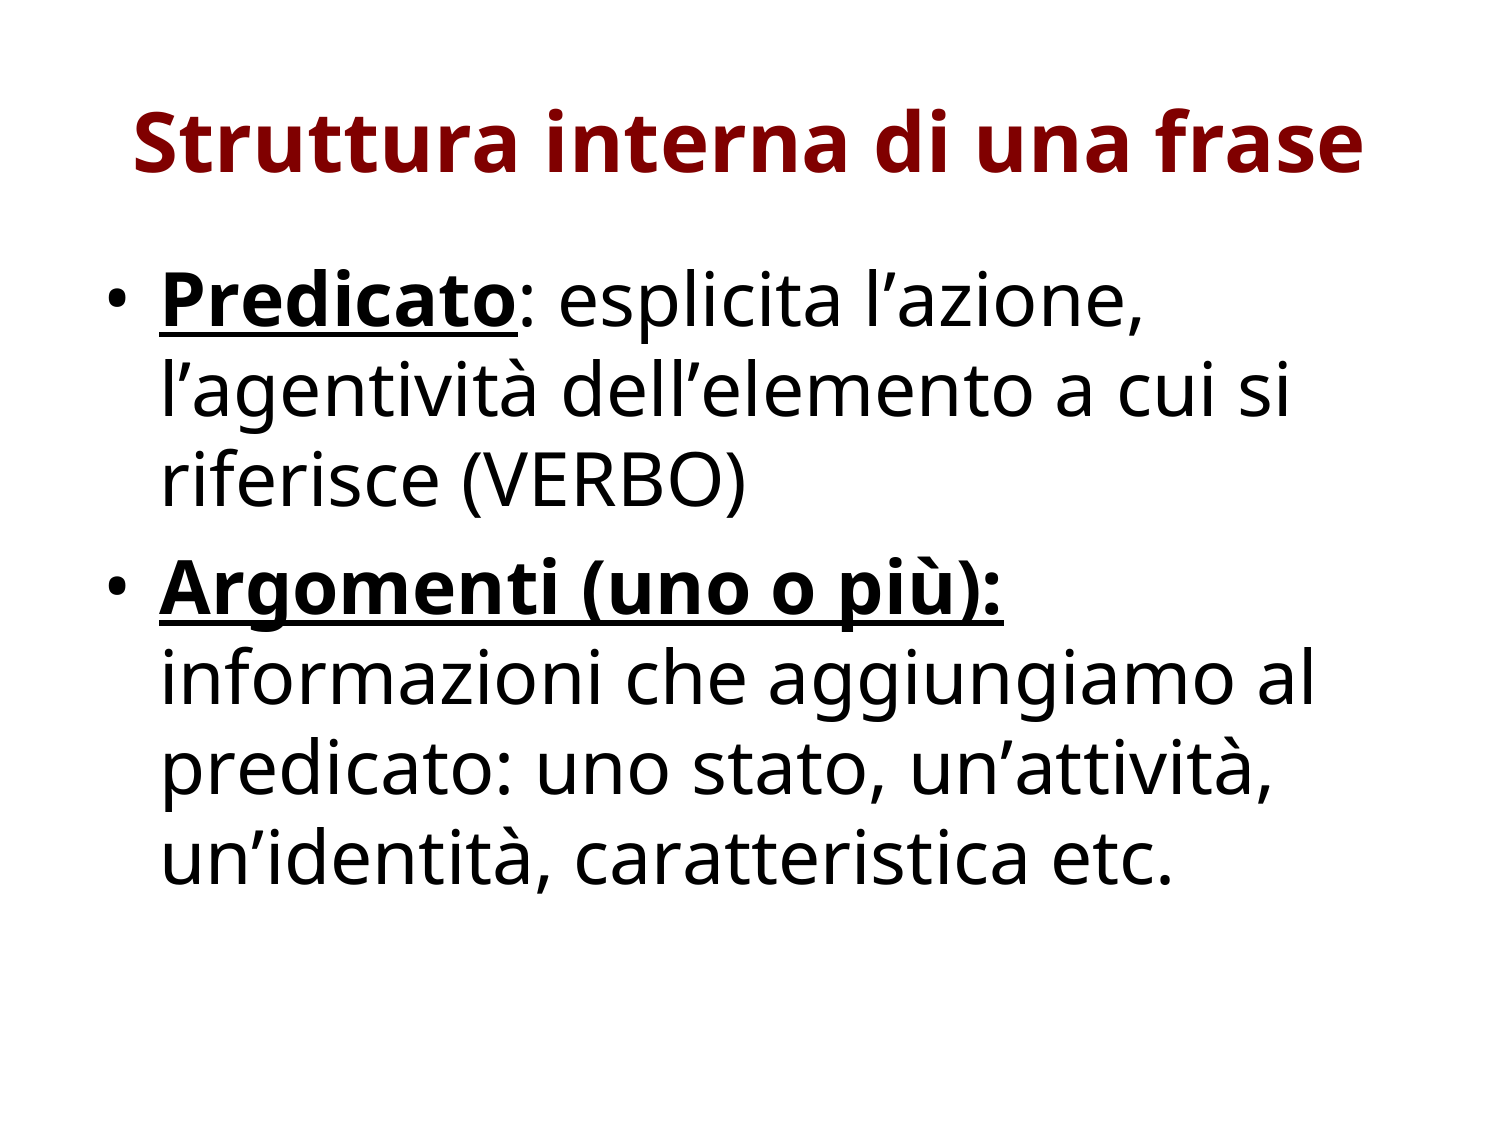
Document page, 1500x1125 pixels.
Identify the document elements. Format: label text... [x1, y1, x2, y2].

title Struttura interna di una frase [75, 45, 1426, 233]
list Predicato: esplicita l’azione, l’agentività dell’elemento a cui si riferisce (VERBO) Argomenti (uno o più): informazioni che aggiungiamo al predicato: uno stato, un’attività, un’identità, caratteristica etc. [88, 243, 1436, 1094]
